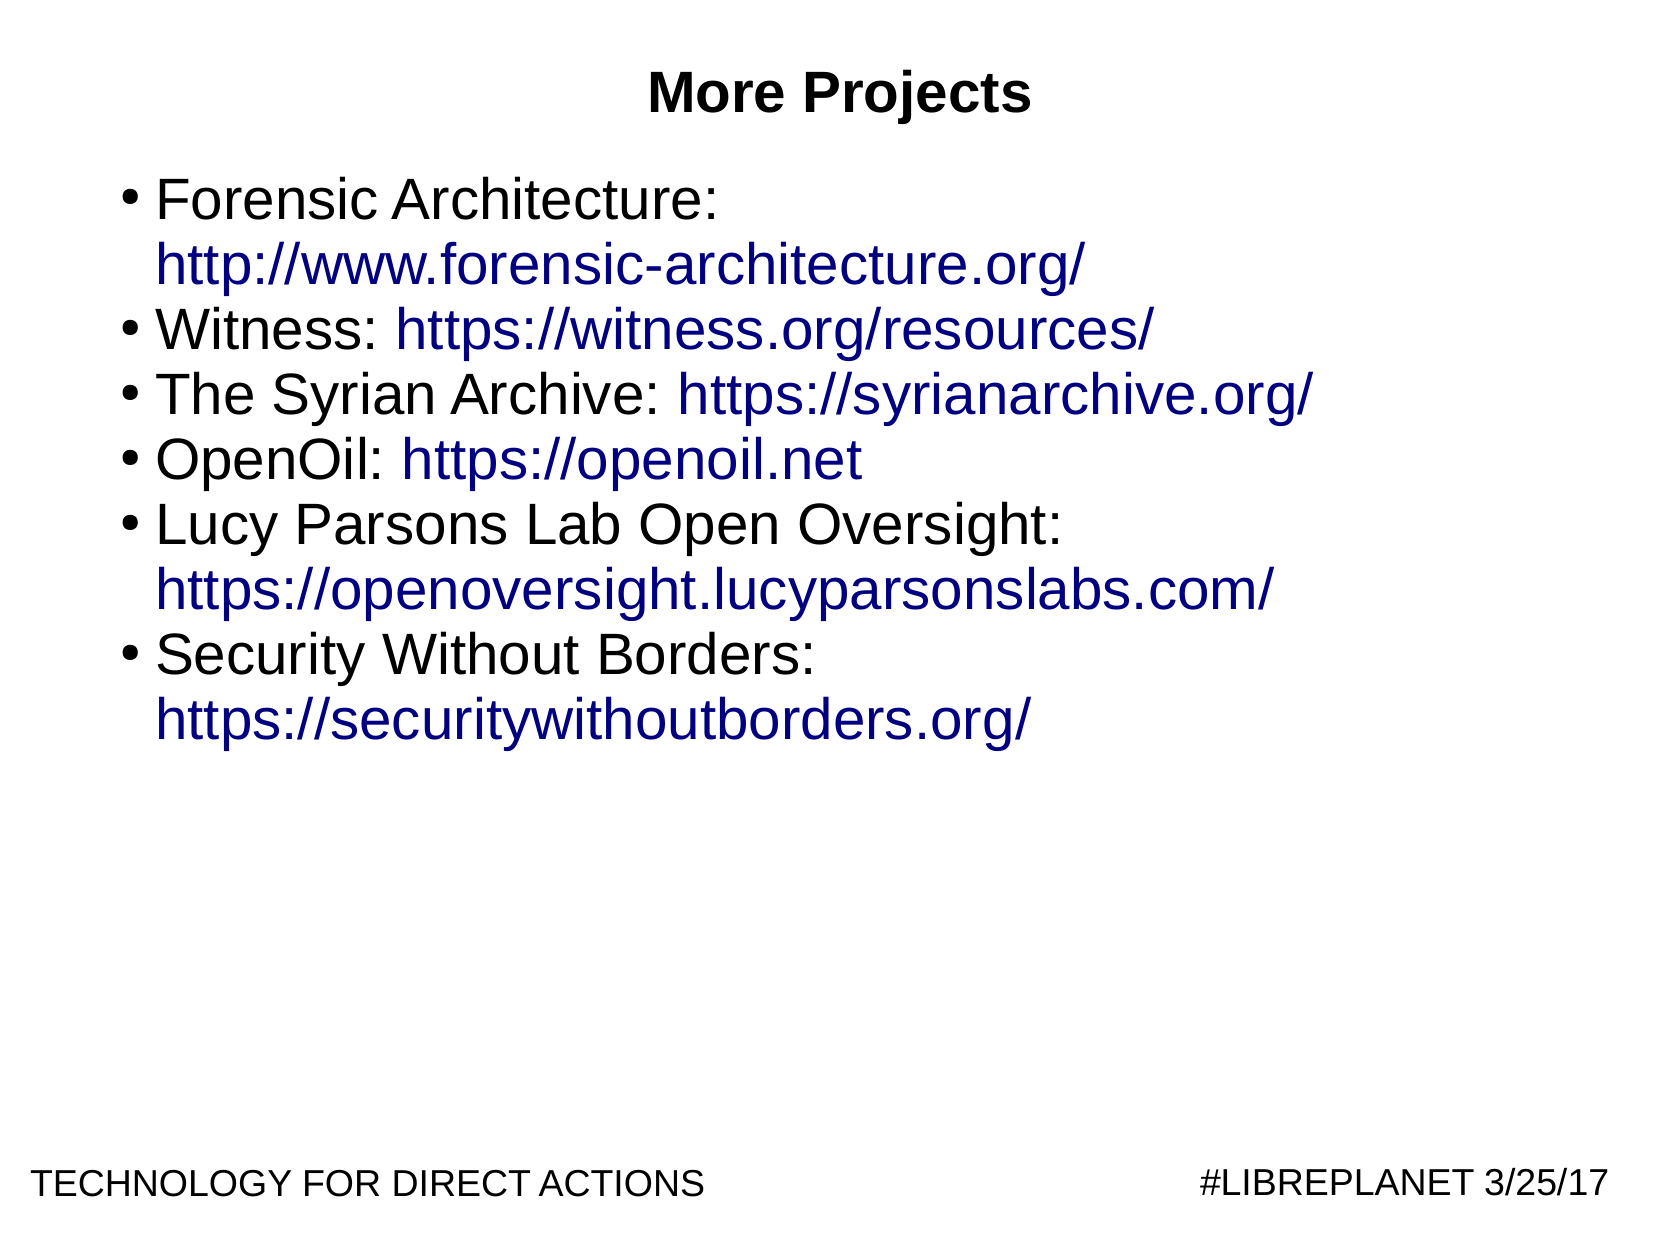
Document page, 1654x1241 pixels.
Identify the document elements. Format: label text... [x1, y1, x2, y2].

subtitle #LIBREPLANET 3/25/17 [1200, 1150, 1628, 1216]
text_box More Projects Forensic Architecture: http://www.forensic-architecture.org/ Witness: https://witness.org/resources/ The Syrian Archive: https://syrianarchive.org/ OpenOil: https://openoil.net Lucy Parsons Lab Open Oversight: https://openoversight.lucyparsonslabs.com/ Security Without Borders: https://securitywithoutborders.org/ [105, 51, 1576, 1111]
title TECHNOLOGY FOR DIRECT ACTIONS [30, 1140, 736, 1228]
